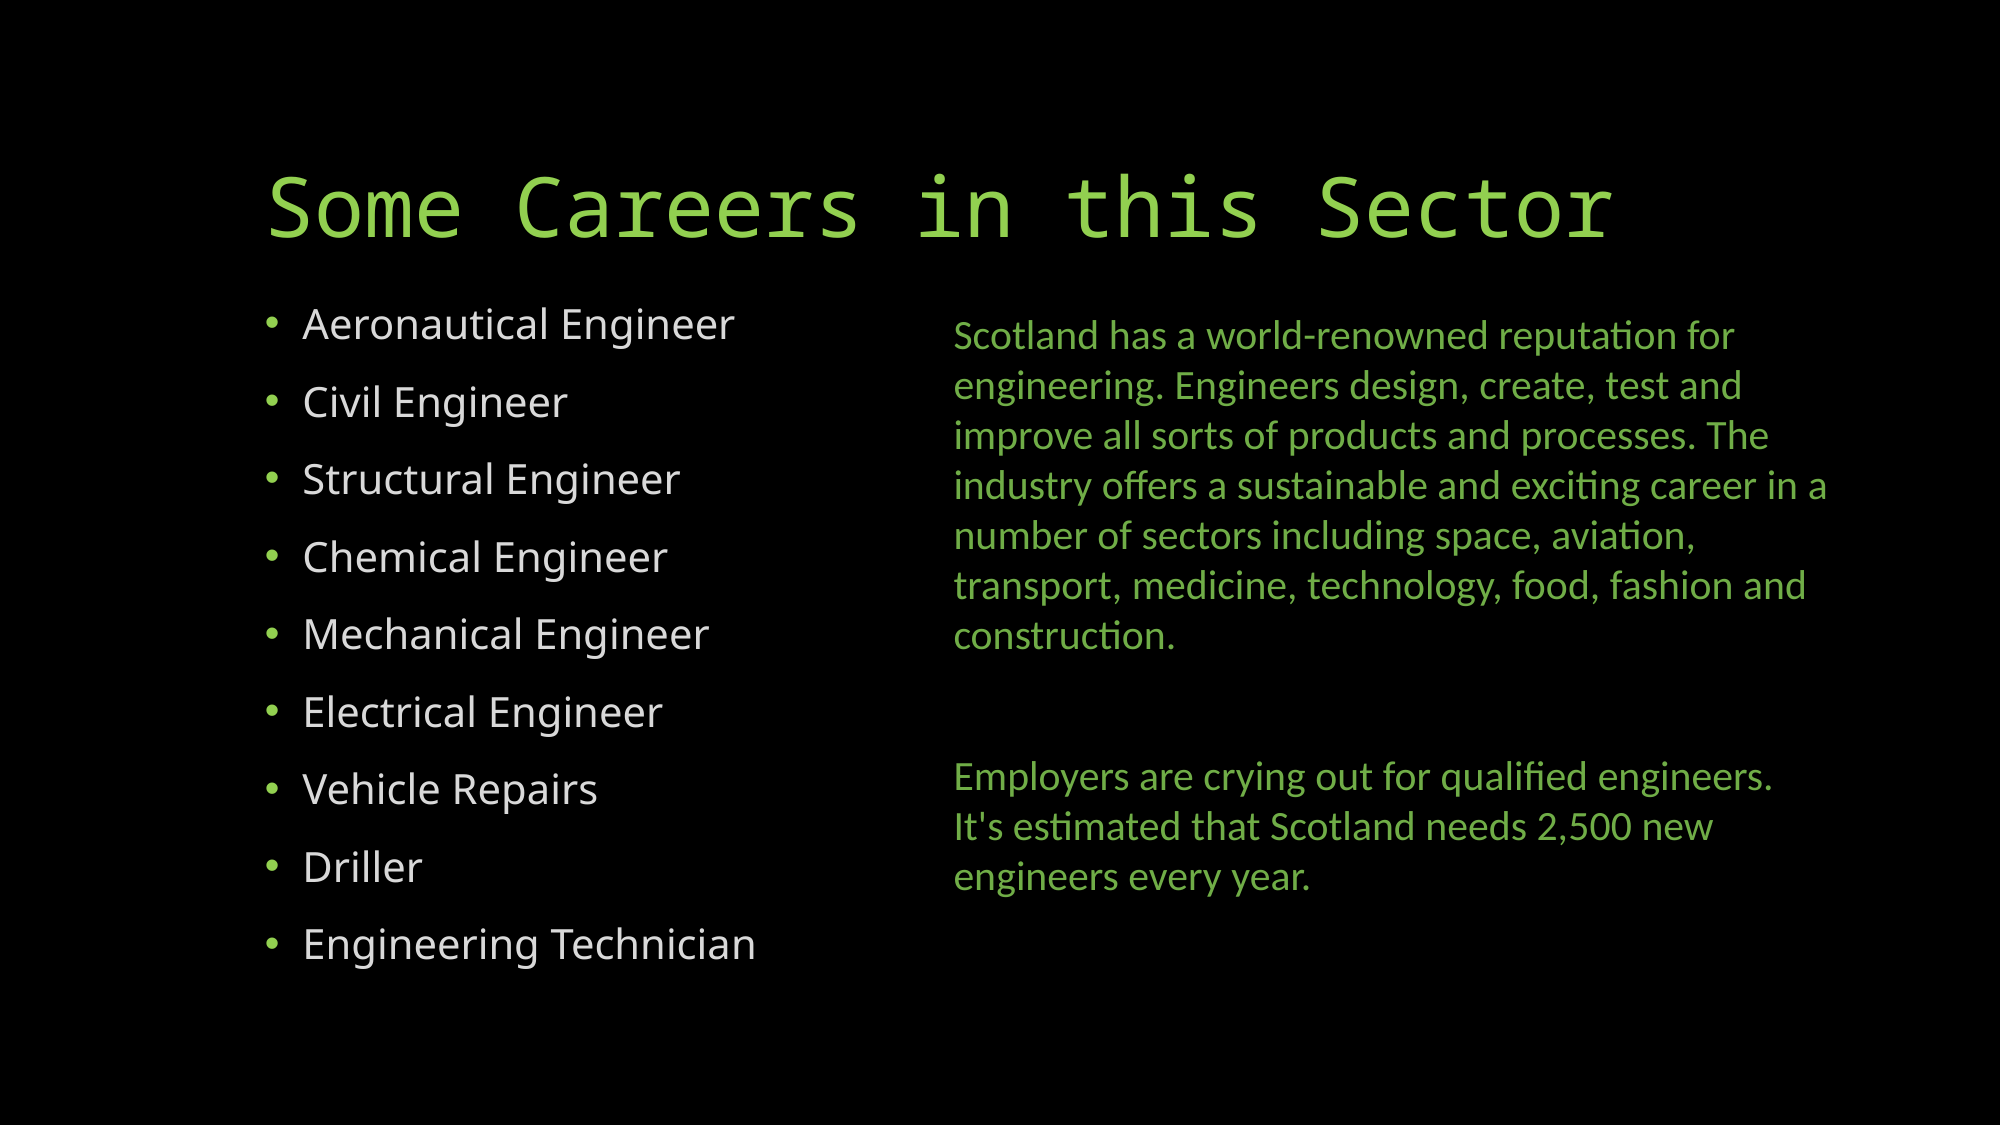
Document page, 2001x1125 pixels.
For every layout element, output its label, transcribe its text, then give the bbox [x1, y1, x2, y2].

text_box Employers are crying out for qualified engineers. It's estimated that Scotland needs 2,500 new engineers every year. [938, 741, 1837, 909]
text_box Scotland has a world-renowned reputation for engineering. Engineers design, create, test and improve all sorts of products and processes. The industry offers a sustainable and exciting career in a number of sectors including space, aviation, transport, medicine, technology, food, fashion and construction. world-renowned reputation for engineering. Engineers design, create, test and improve all sorts of products and processes. The industry offers a sustainable and exciting career in a number of sectors including space, aviation, transport, medicine, technology, food, fashion and construction. [938, 299, 1861, 972]
title Some Careers in this Sector [249, 75, 1750, 263]
list Aeronautical Engineer Civil Engineer Structural Engineer Chemical Engineer Mechanical Engineer Electrical Engineer Vehicle Repairs Driller Engineering Technician [249, 299, 1750, 1000]
